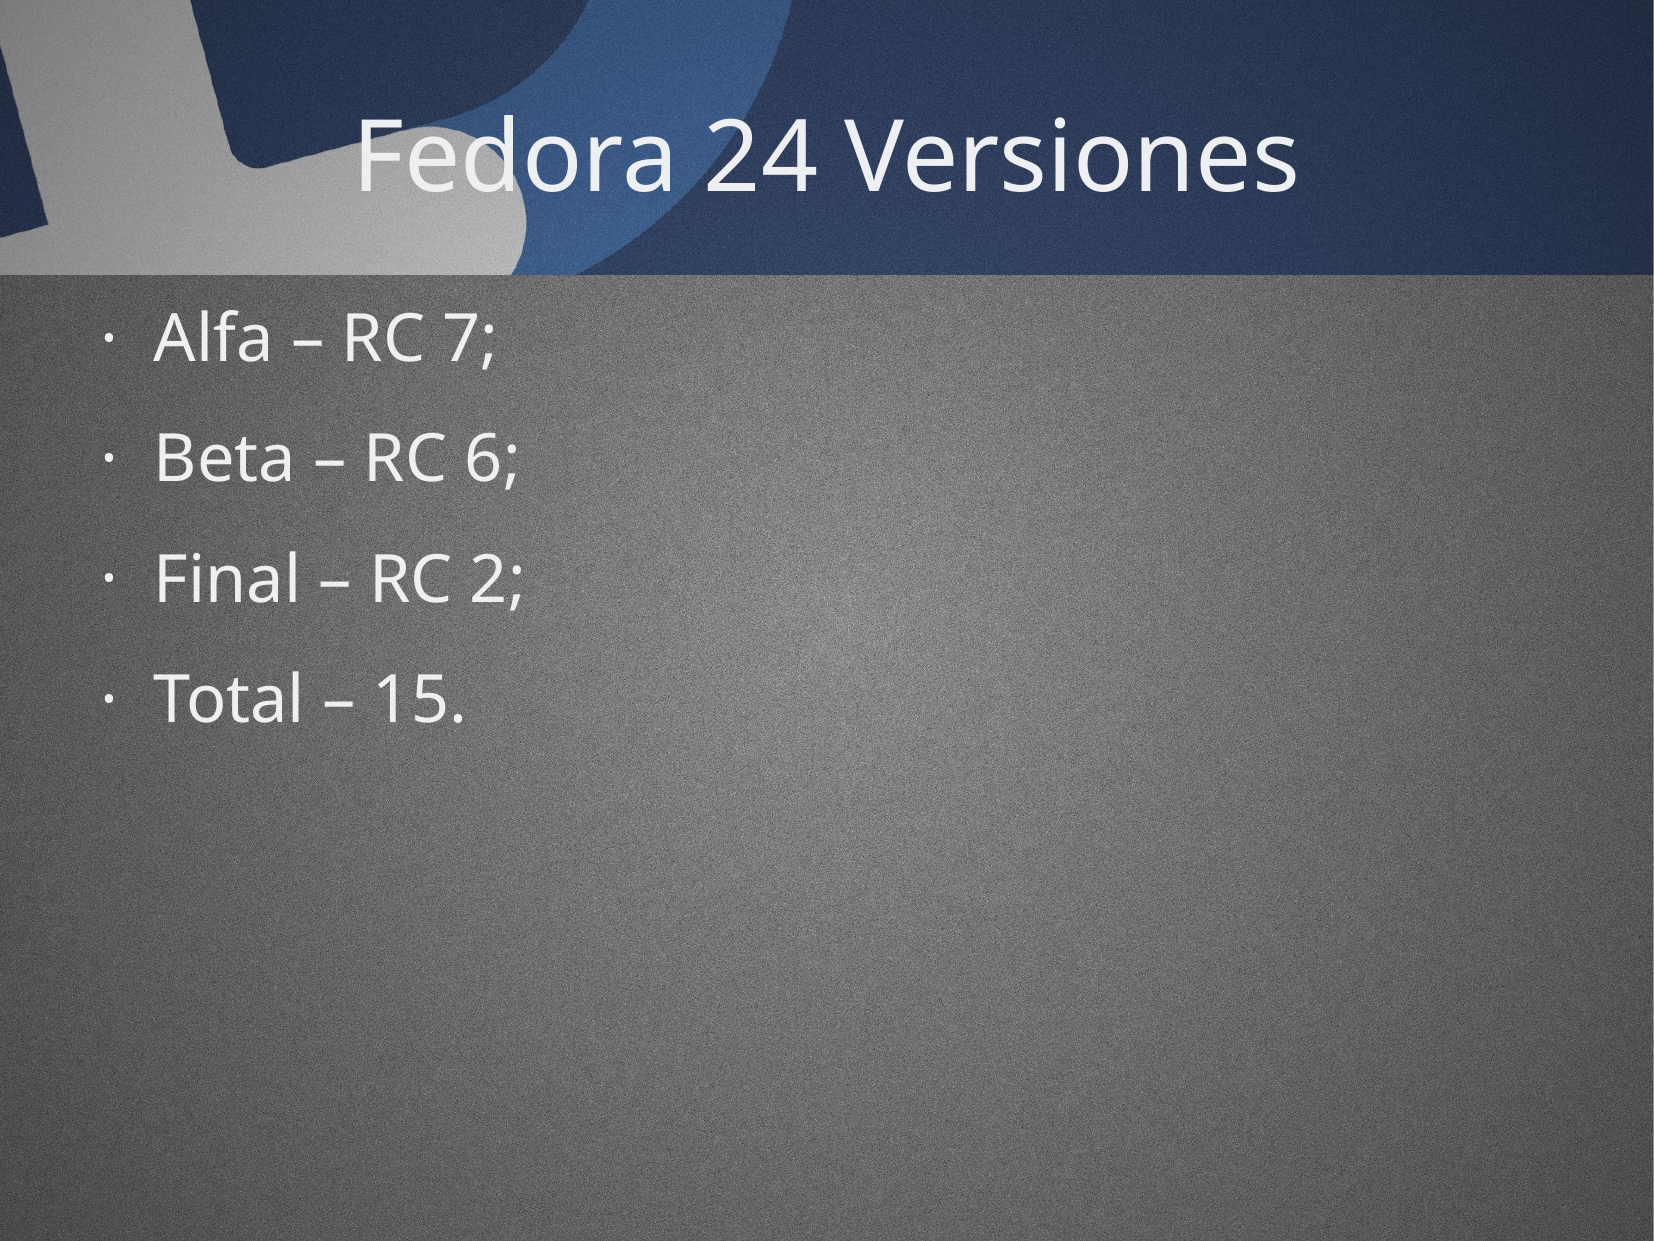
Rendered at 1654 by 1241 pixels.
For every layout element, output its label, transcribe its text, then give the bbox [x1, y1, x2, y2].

title Fedora 24 Versiones [82, 49, 1571, 257]
picture [0, 0, 1654, 1241]
list Alfa – RC 7; Beta – RC 6; Final – RC 2; Total – 15. [82, 290, 1571, 1010]
